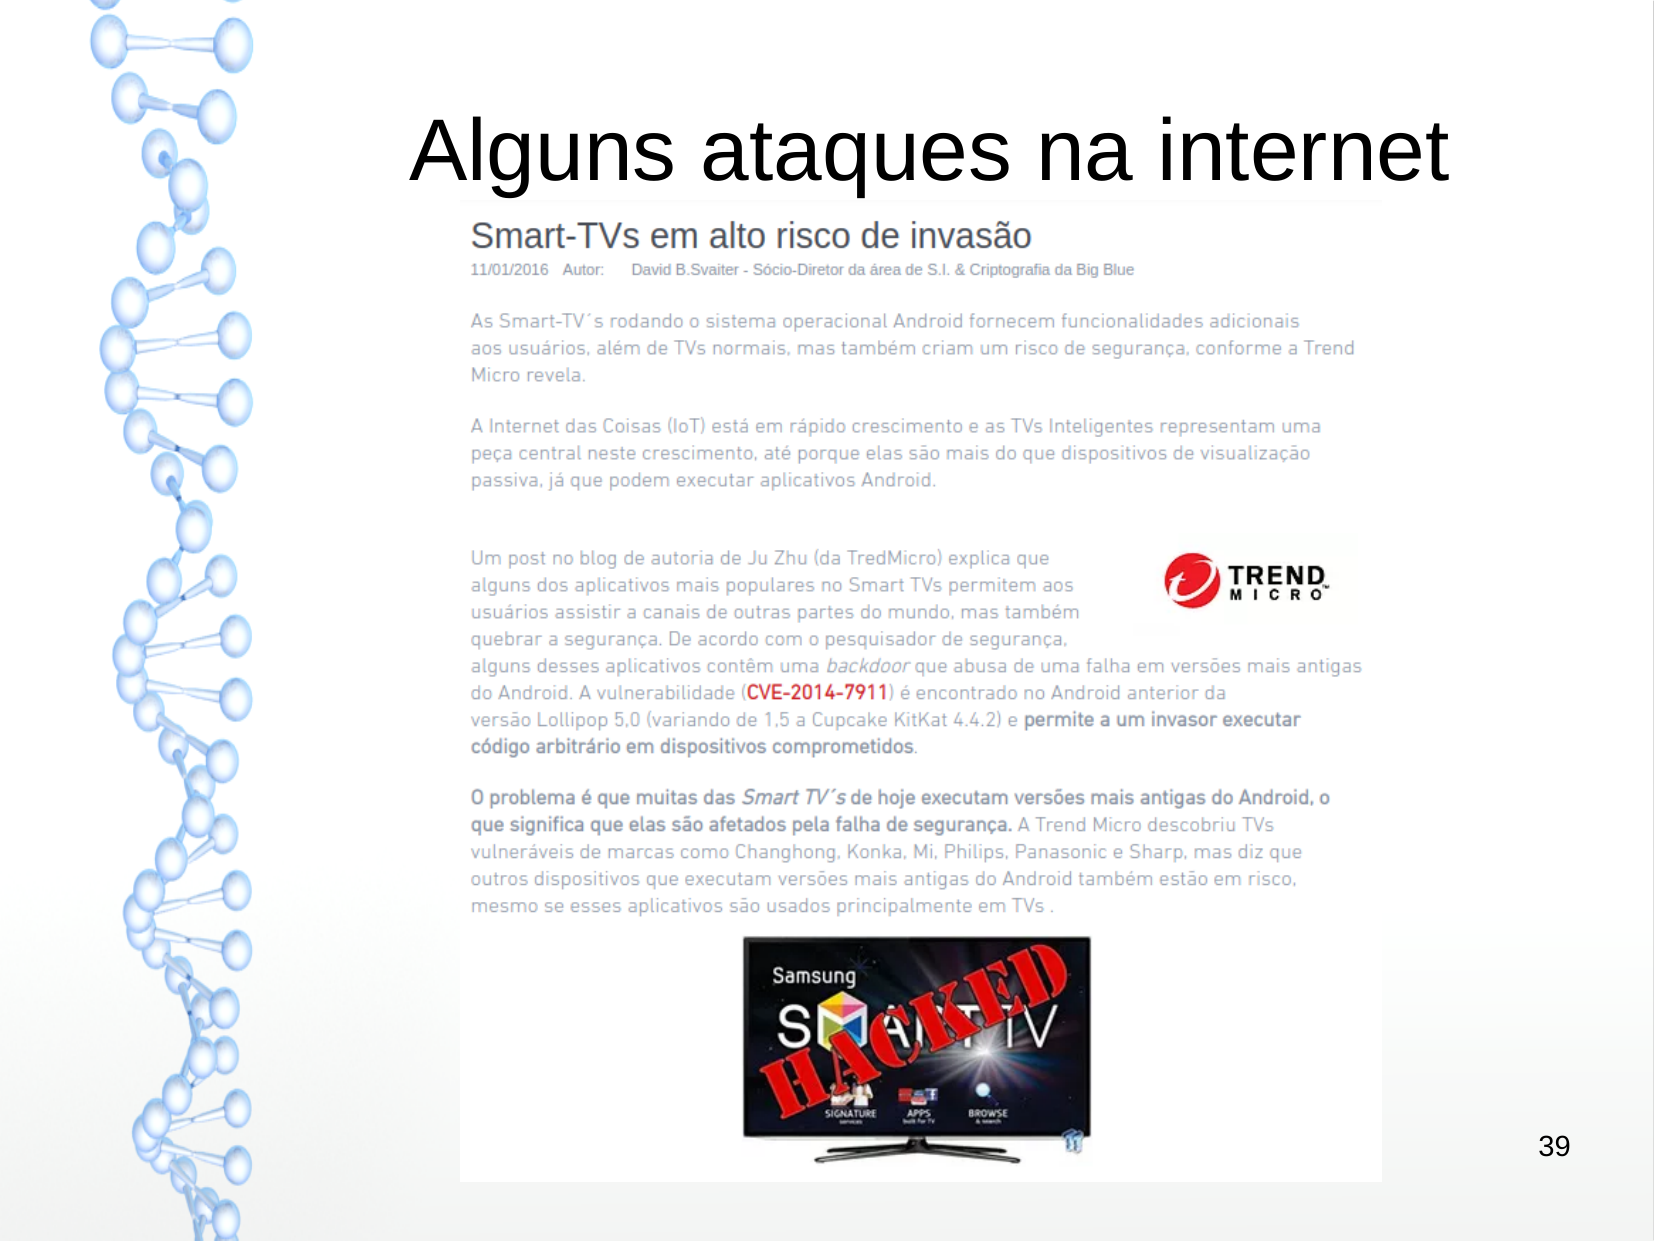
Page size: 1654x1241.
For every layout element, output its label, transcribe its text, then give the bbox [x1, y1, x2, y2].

list [271, 200, 1560, 1193]
title Alguns ataques na internet [265, 47, 1595, 252]
picture [0, 0, 1654, 1241]
